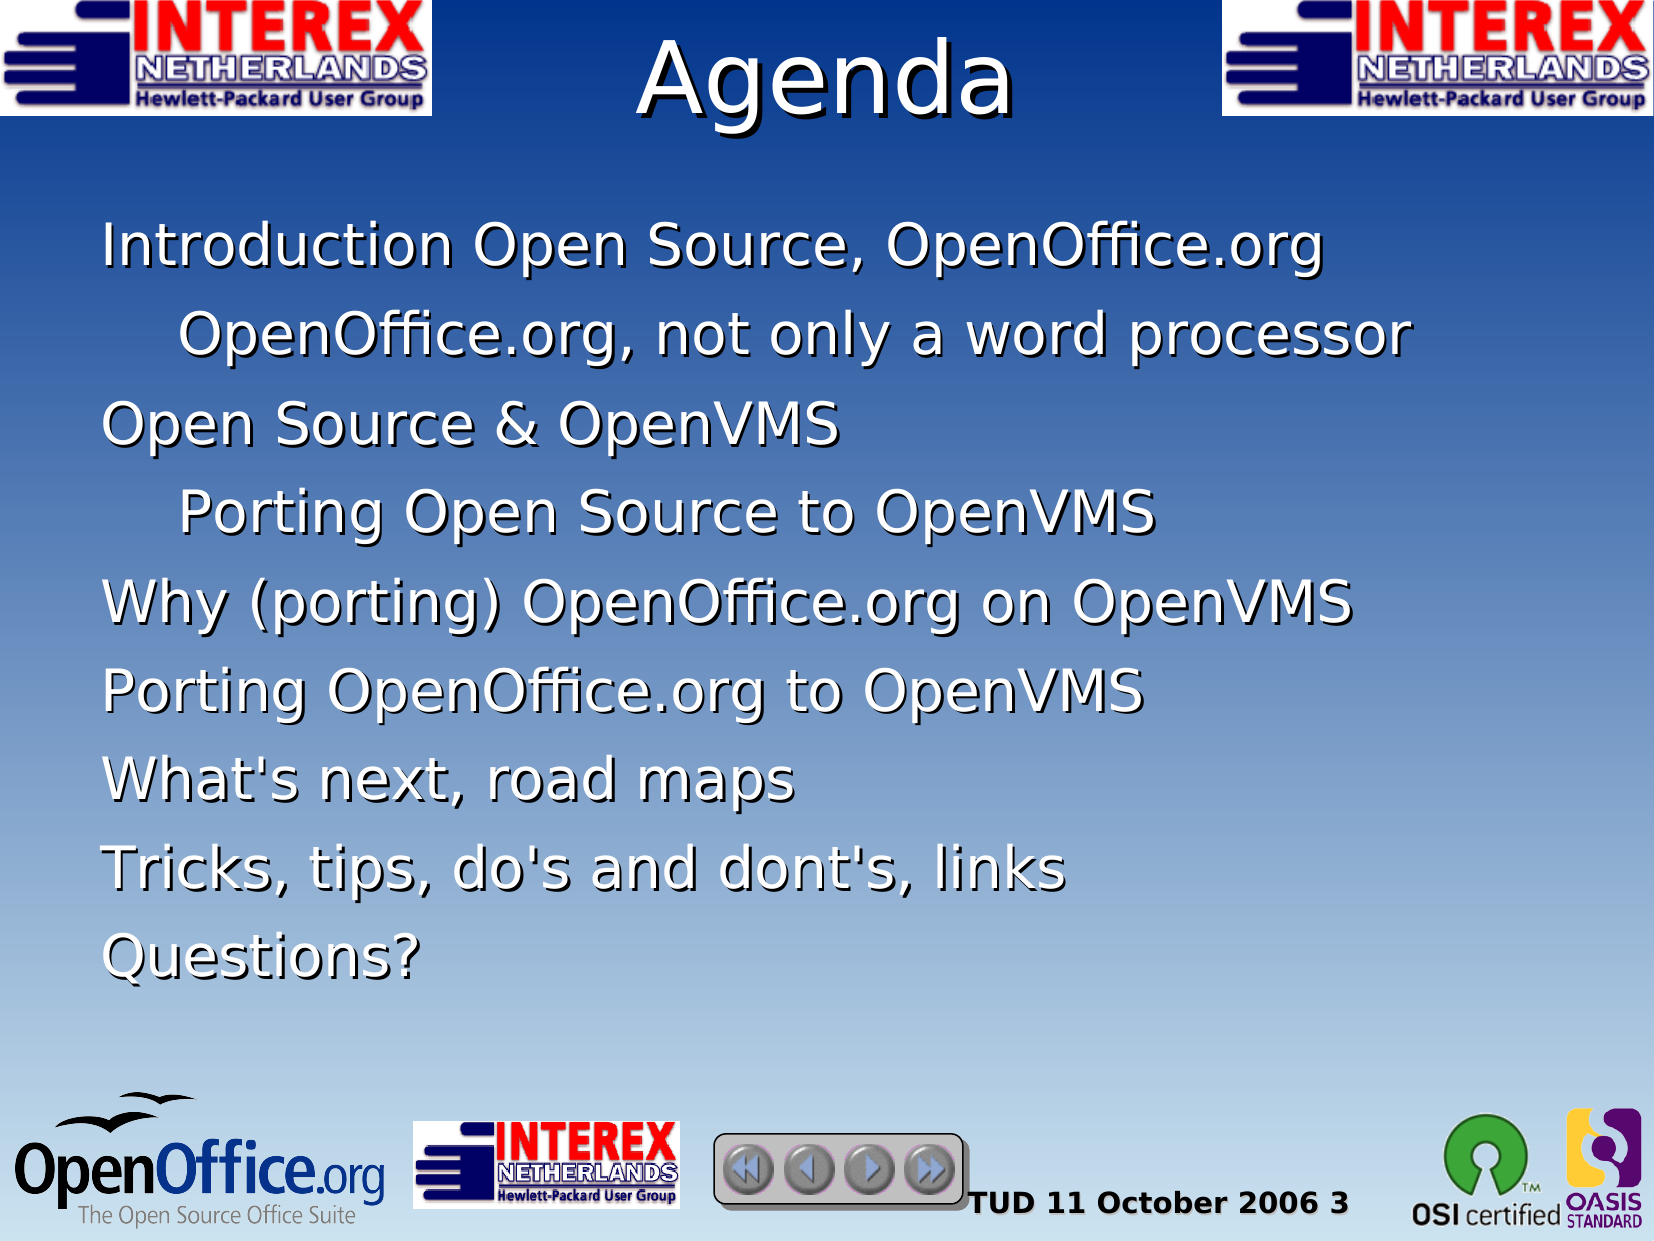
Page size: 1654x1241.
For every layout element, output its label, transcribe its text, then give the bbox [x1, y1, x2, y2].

list Introduction Open Source, OpenOffice.org OpenOffice.org, not only a word processor Open Source & OpenVMS Porting Open Source to OpenVMS Why (porting) OpenOffice.org on OpenVMS Porting OpenOffice.org to OpenVMS What's next, road maps Tricks, tips, do's and dont's, links Questions? [82, 212, 1571, 1069]
picture [0, 0, 432, 116]
text_box TUD 11 October 2006 32 [974, 1181, 1500, 1241]
picture [15, 1092, 384, 1229]
text_box [714, 1133, 963, 1204]
picture [723, 1144, 774, 1195]
picture [413, 1121, 680, 1209]
picture [1405, 1102, 1654, 1238]
picture [844, 1144, 895, 1195]
picture [904, 1144, 955, 1195]
picture [784, 1144, 835, 1195]
picture [1222, 0, 1654, 116]
title Agenda [82, 21, 1571, 212]
